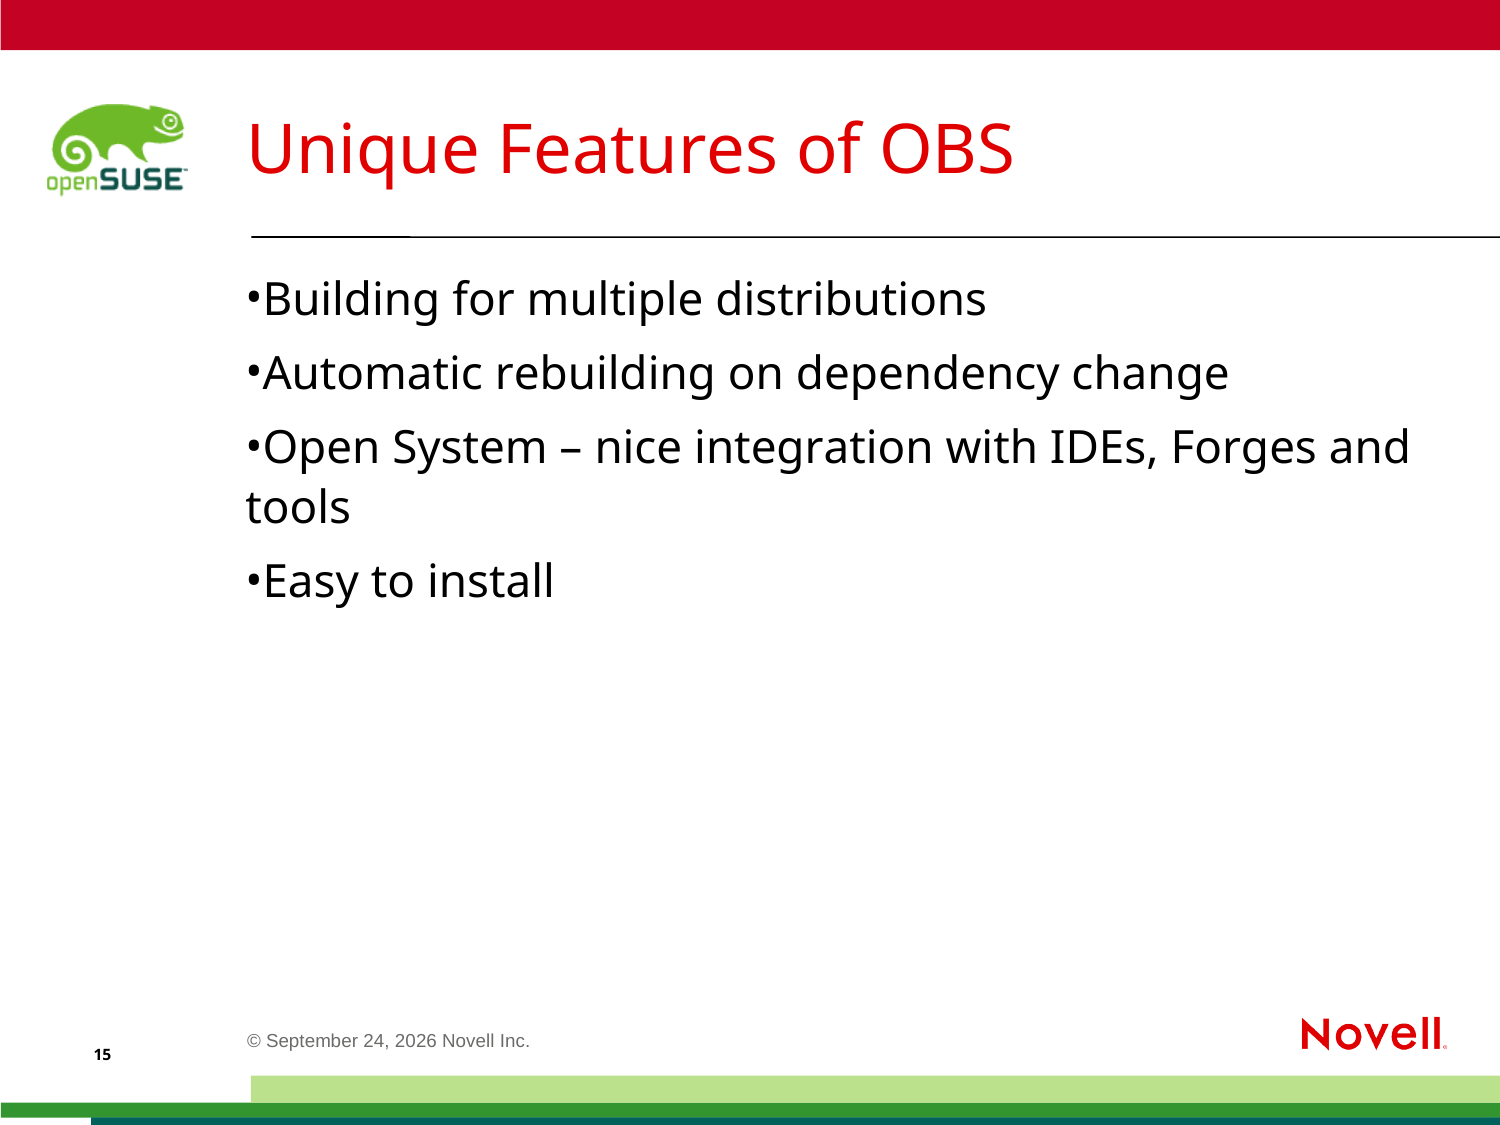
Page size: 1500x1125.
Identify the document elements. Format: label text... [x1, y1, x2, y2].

picture [47, 104, 188, 197]
list Building for multiple distributions Automatic rebuilding on dependency change Open System – nice integration with IDEs, Forges and tools Easy to install [245, 267, 1458, 636]
title Unique Features of OBS [246, 68, 1409, 231]
picture [1295, 1011, 1453, 1056]
